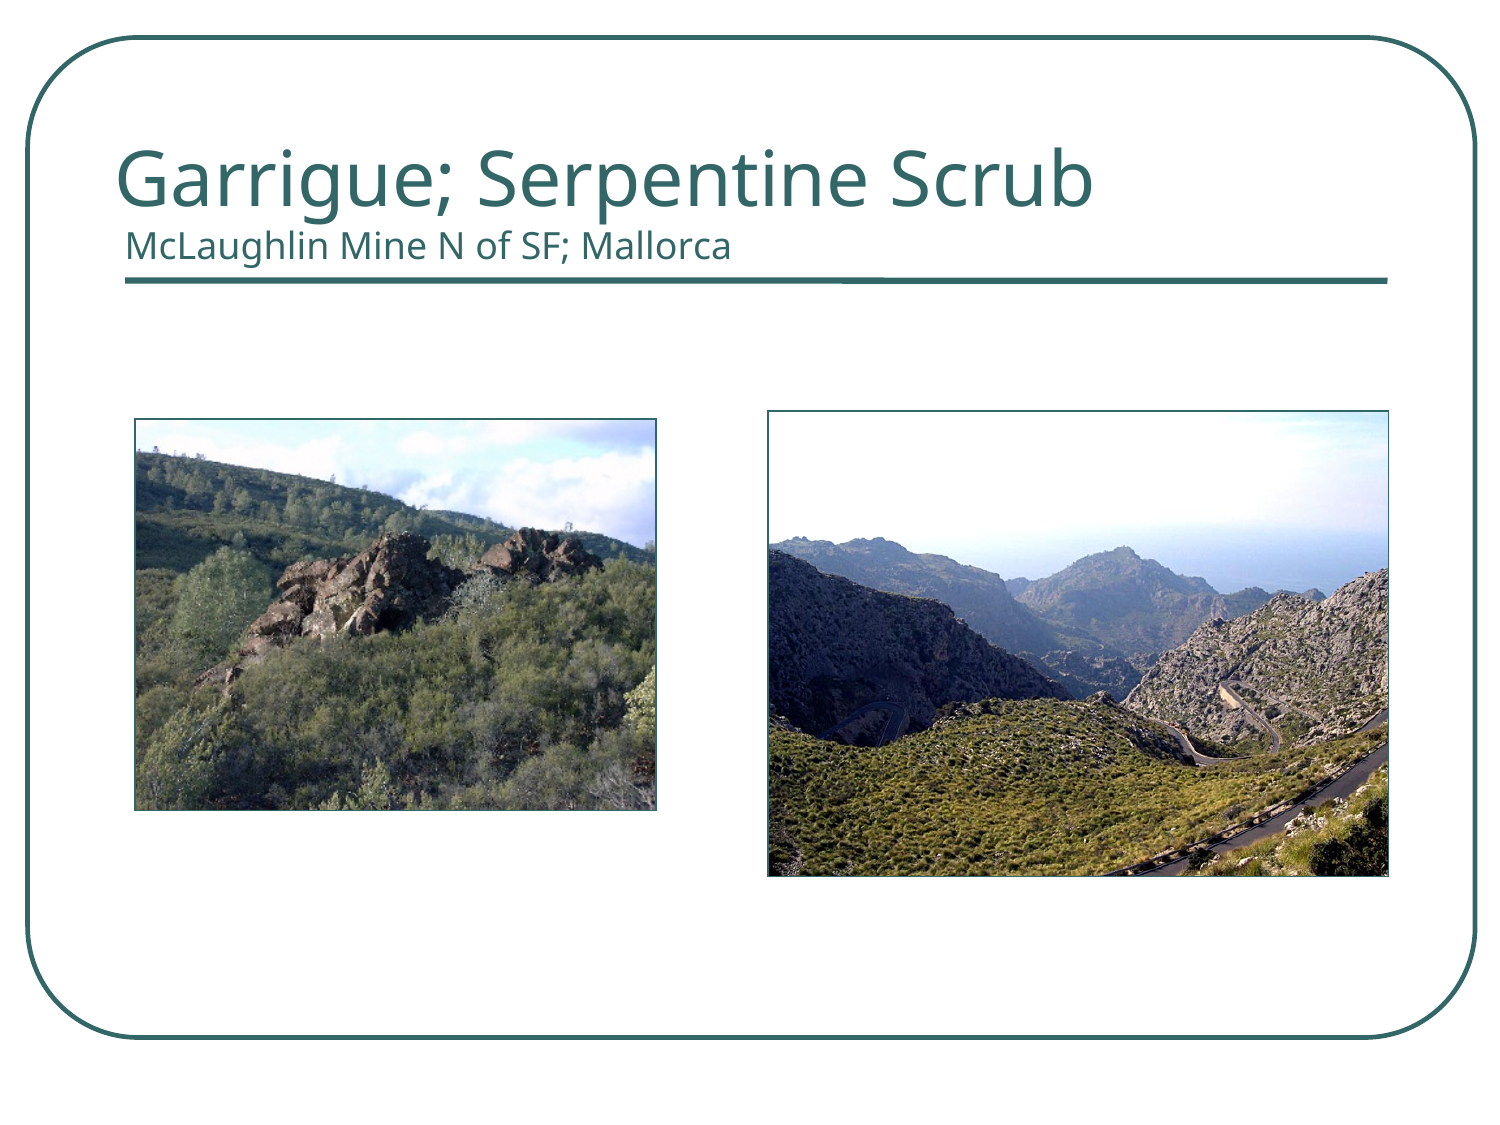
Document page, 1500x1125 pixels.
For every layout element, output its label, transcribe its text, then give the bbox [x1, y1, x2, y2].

picture [135, 419, 656, 810]
picture [768, 411, 1388, 876]
title Garrigue; Serpentine Scrub McLaughlin Mine N of SF; Mallorca [100, 87, 1388, 275]
